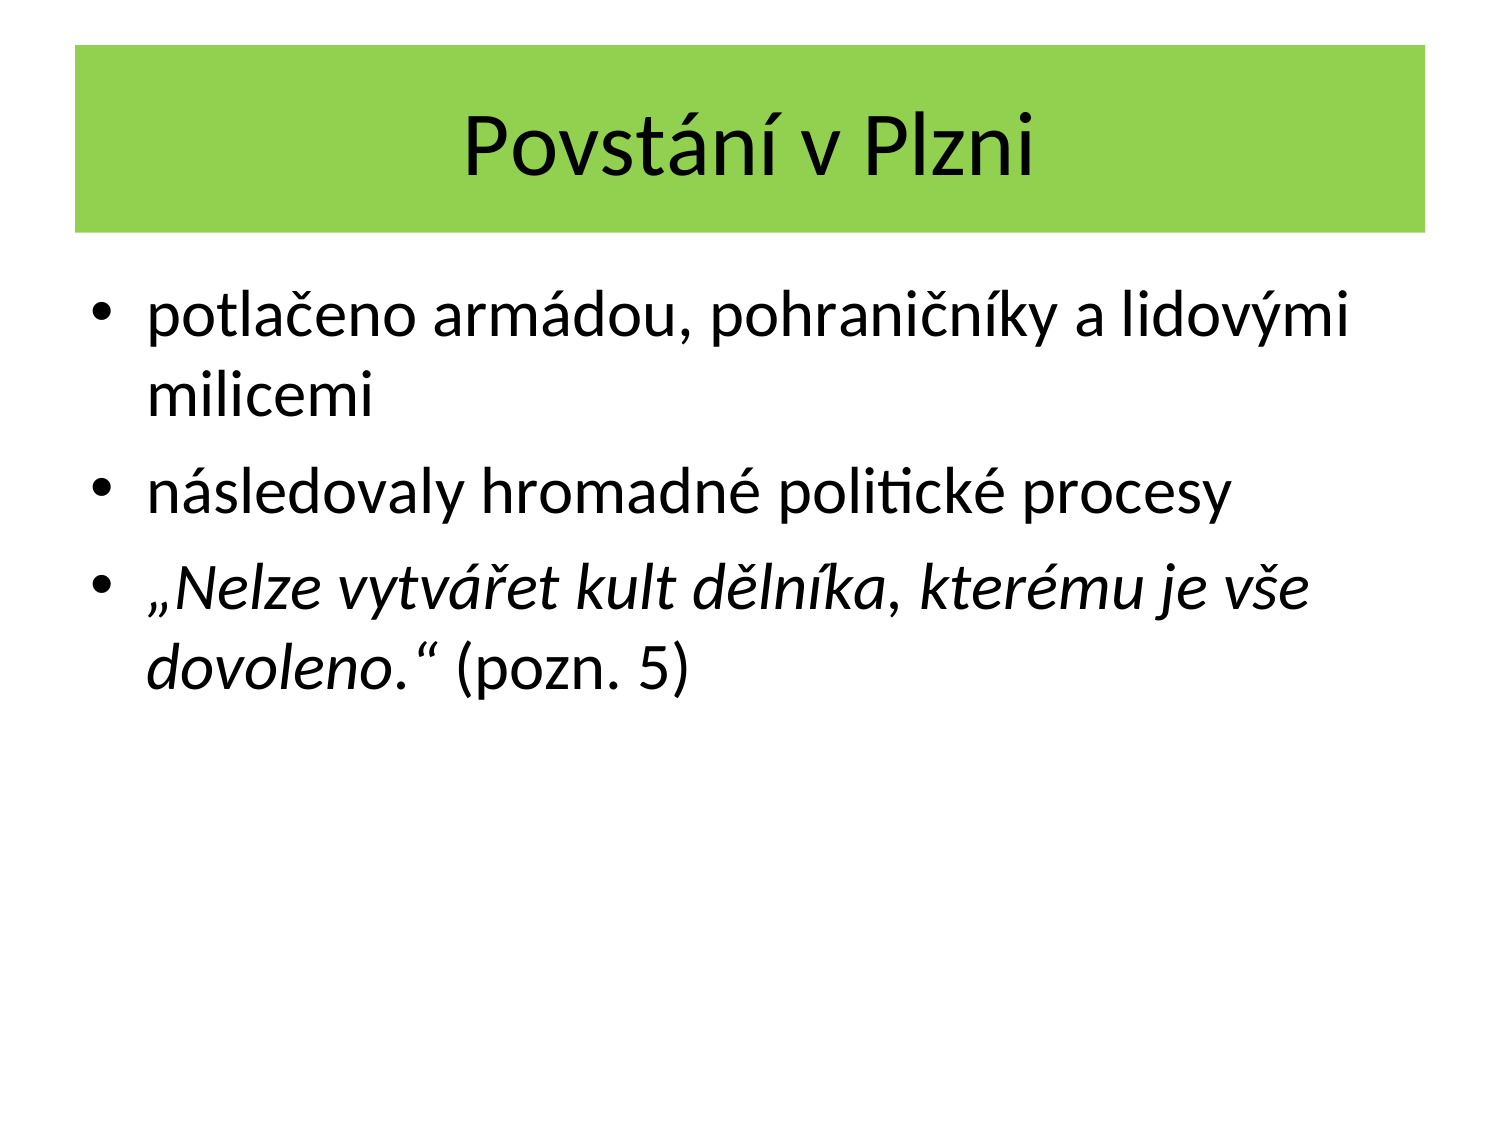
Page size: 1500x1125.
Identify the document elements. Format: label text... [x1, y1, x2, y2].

list potlačeno armádou, pohraničníky a lidovými milicemi následovaly hromadné politické procesy „Nelze vytvářet kult dělníka, kterému je vše dovoleno.“ (pozn. 5) [75, 262, 1426, 1006]
title Povstání v Plzni [75, 45, 1426, 233]
